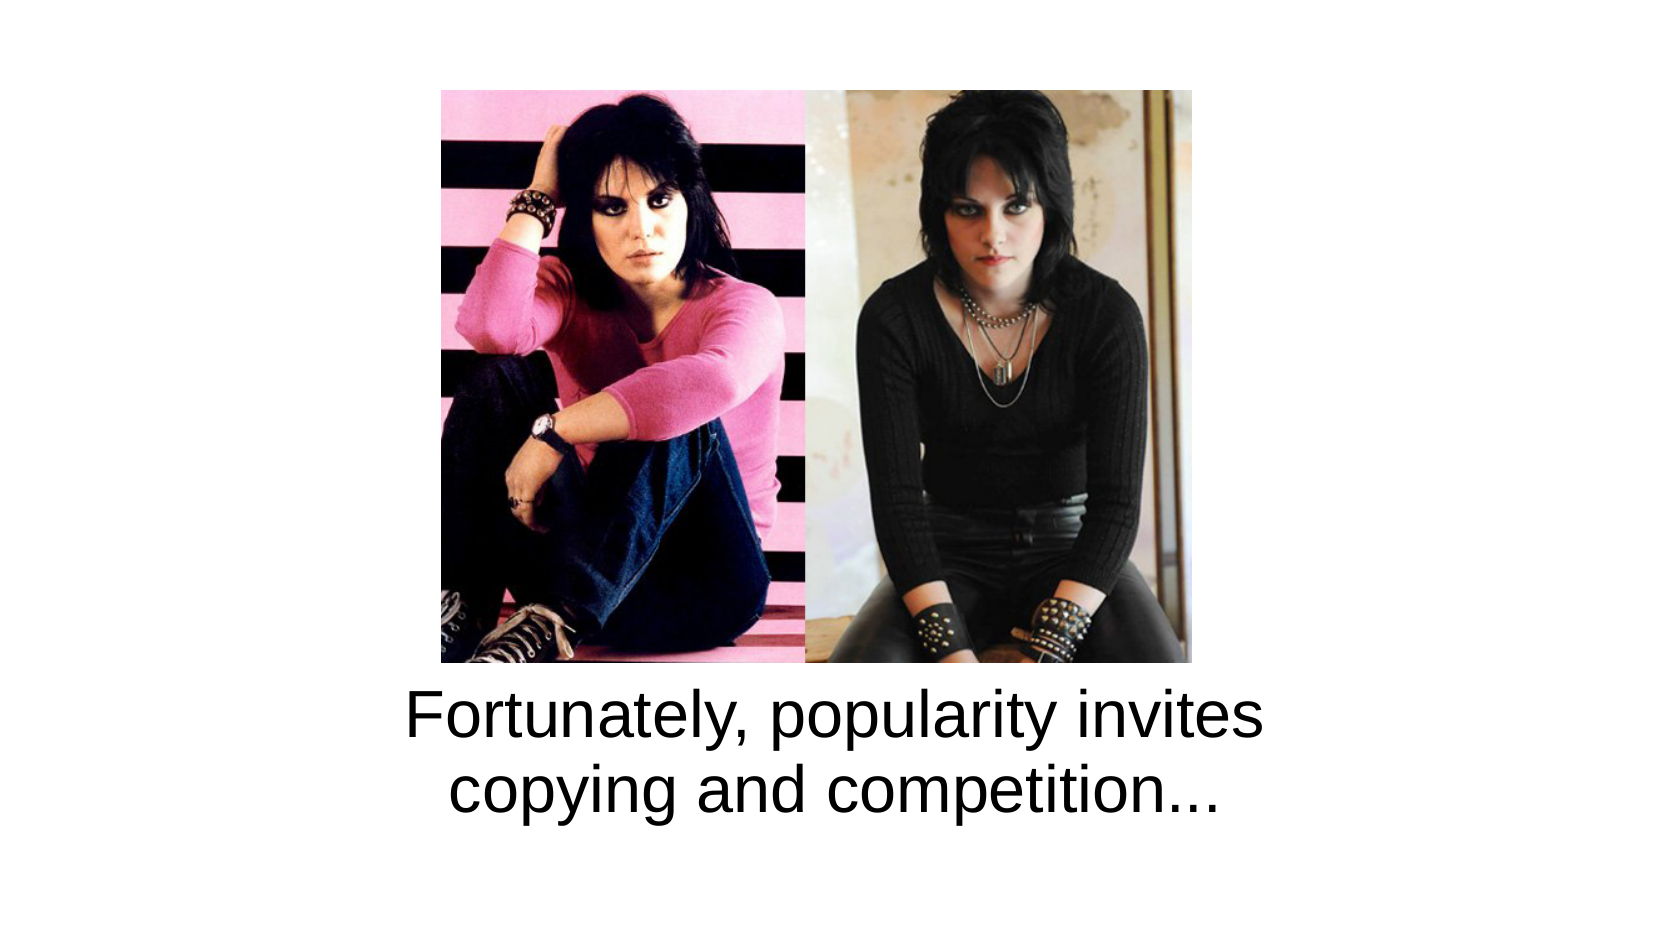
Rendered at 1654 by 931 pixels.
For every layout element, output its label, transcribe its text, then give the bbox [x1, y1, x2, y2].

picture [441, 90, 1192, 657]
title Fortunately, popularity invites copying and competition... [317, 657, 1354, 846]
